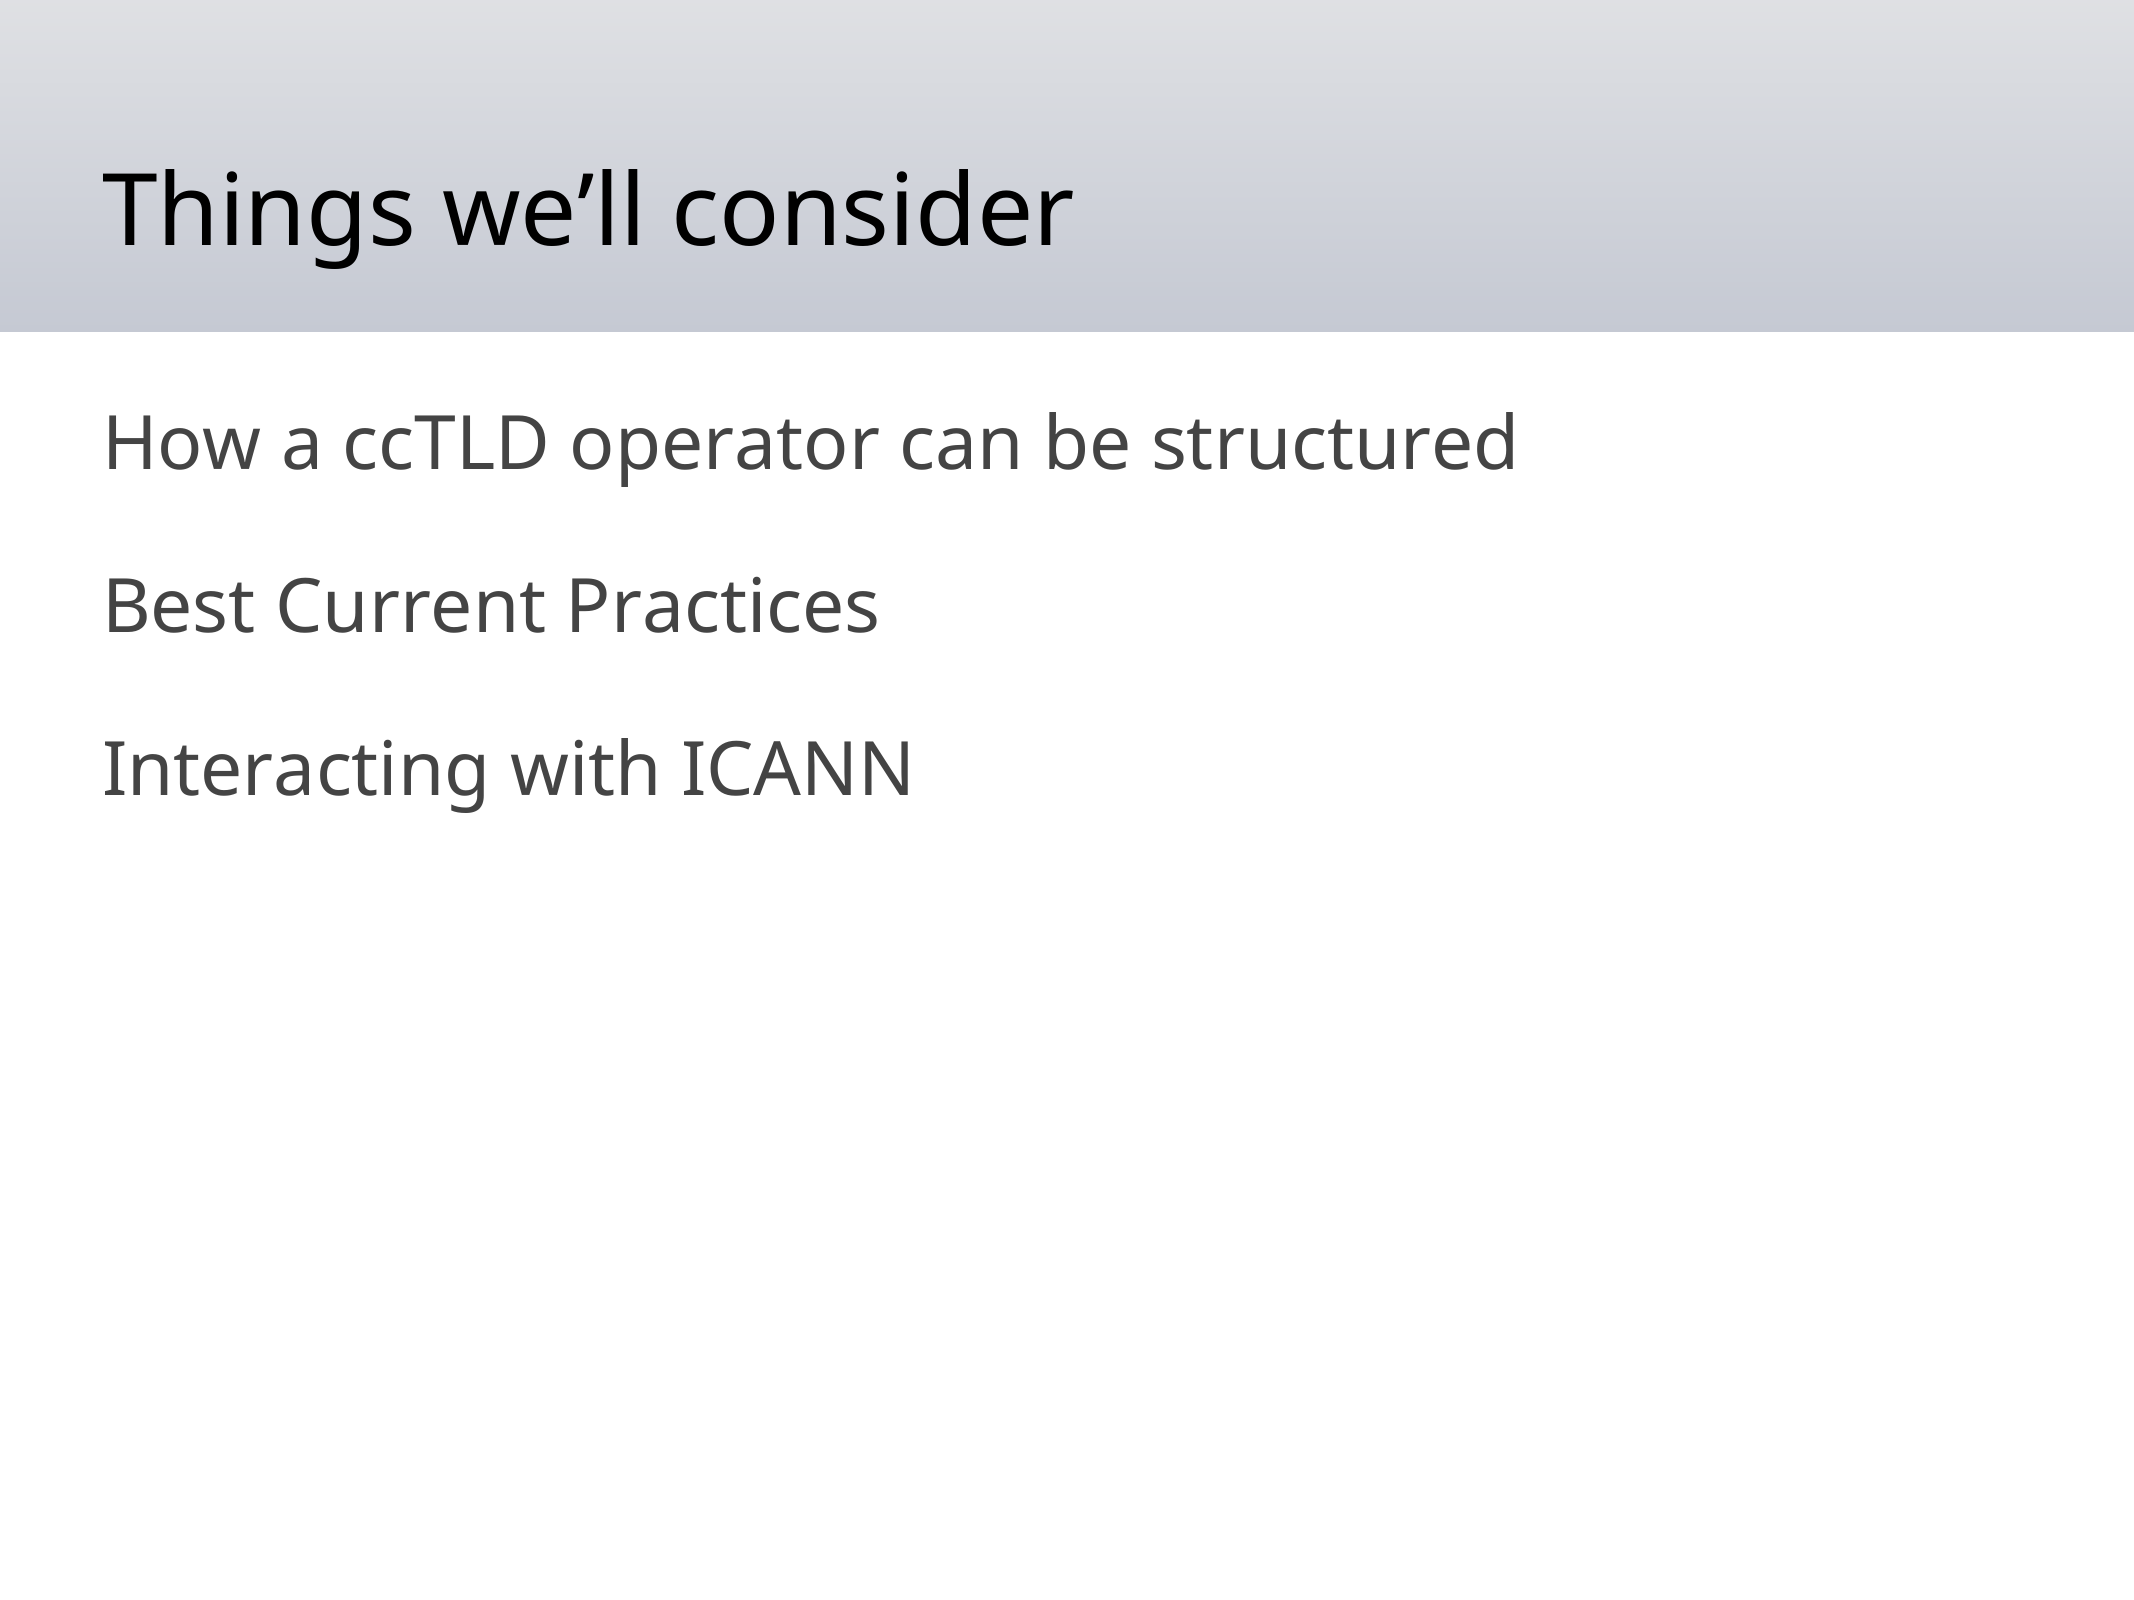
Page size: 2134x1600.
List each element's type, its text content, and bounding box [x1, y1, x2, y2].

title Things we’ll consider [93, 54, 2040, 284]
text_box [0, 0, 2134, 332]
list How a ccTLD operator can be structured Best Current Practices Interacting with ICANN [93, 381, 2040, 1459]
